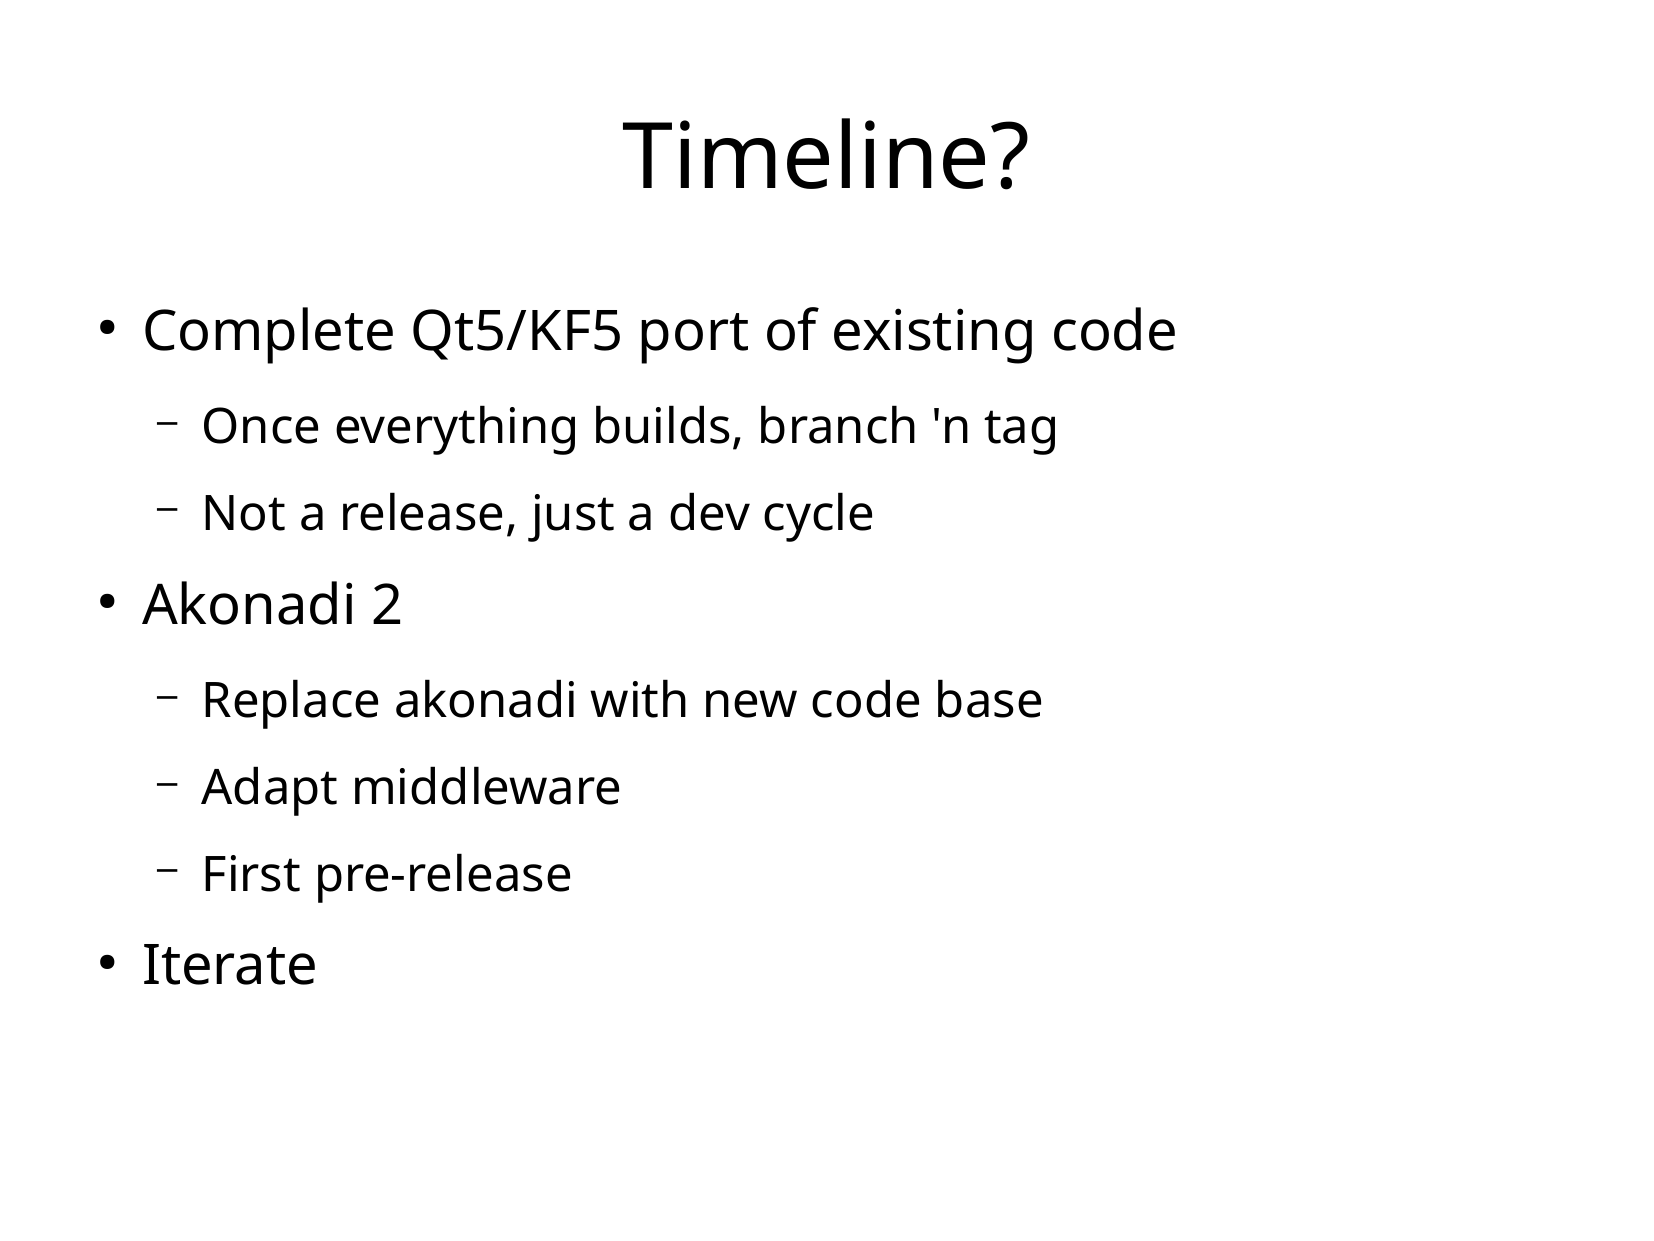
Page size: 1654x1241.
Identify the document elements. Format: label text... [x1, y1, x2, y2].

list Complete Qt5/KF5 port of existing code Once everything builds, branch 'n tag Not a release, just a dev cycle Akonadi 2 Replace akonadi with new code base Adapt middleware First pre-release Iterate [82, 290, 1571, 1010]
title Timeline? [82, 49, 1571, 257]
